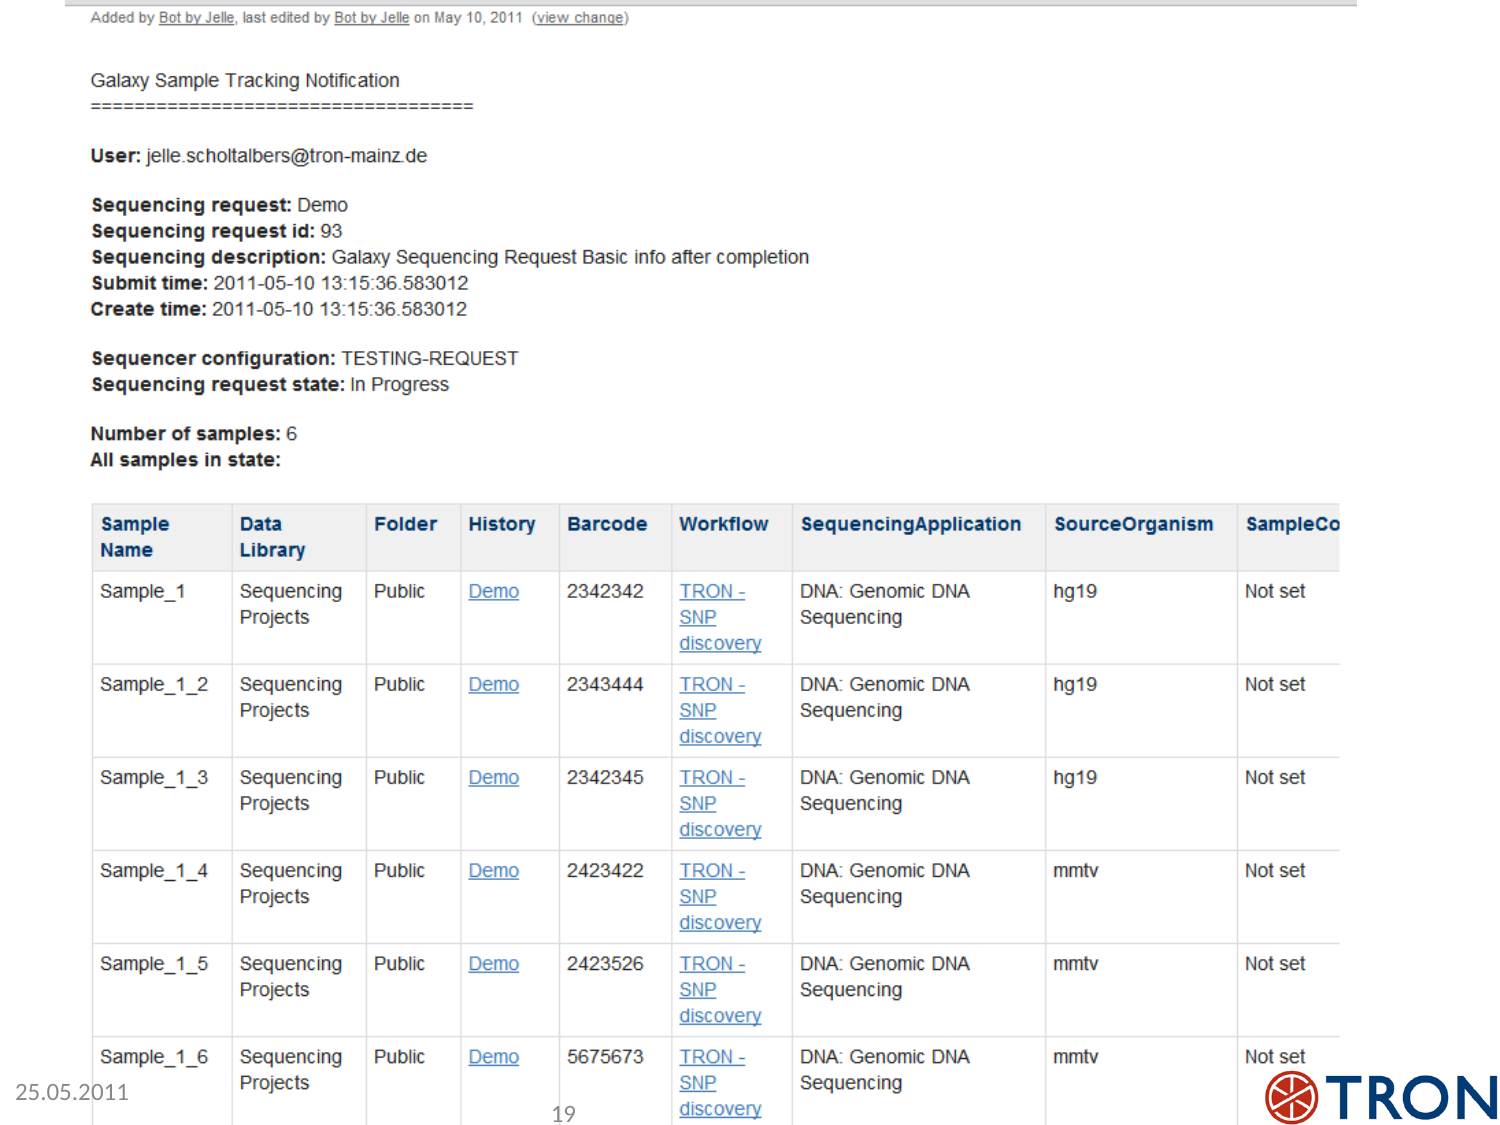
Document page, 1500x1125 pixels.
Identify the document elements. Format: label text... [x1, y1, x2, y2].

text_box 25.05.2011 [0, 1060, 351, 1121]
text_box [535, 1069, 892, 1125]
picture [64, 0, 1500, 1125]
